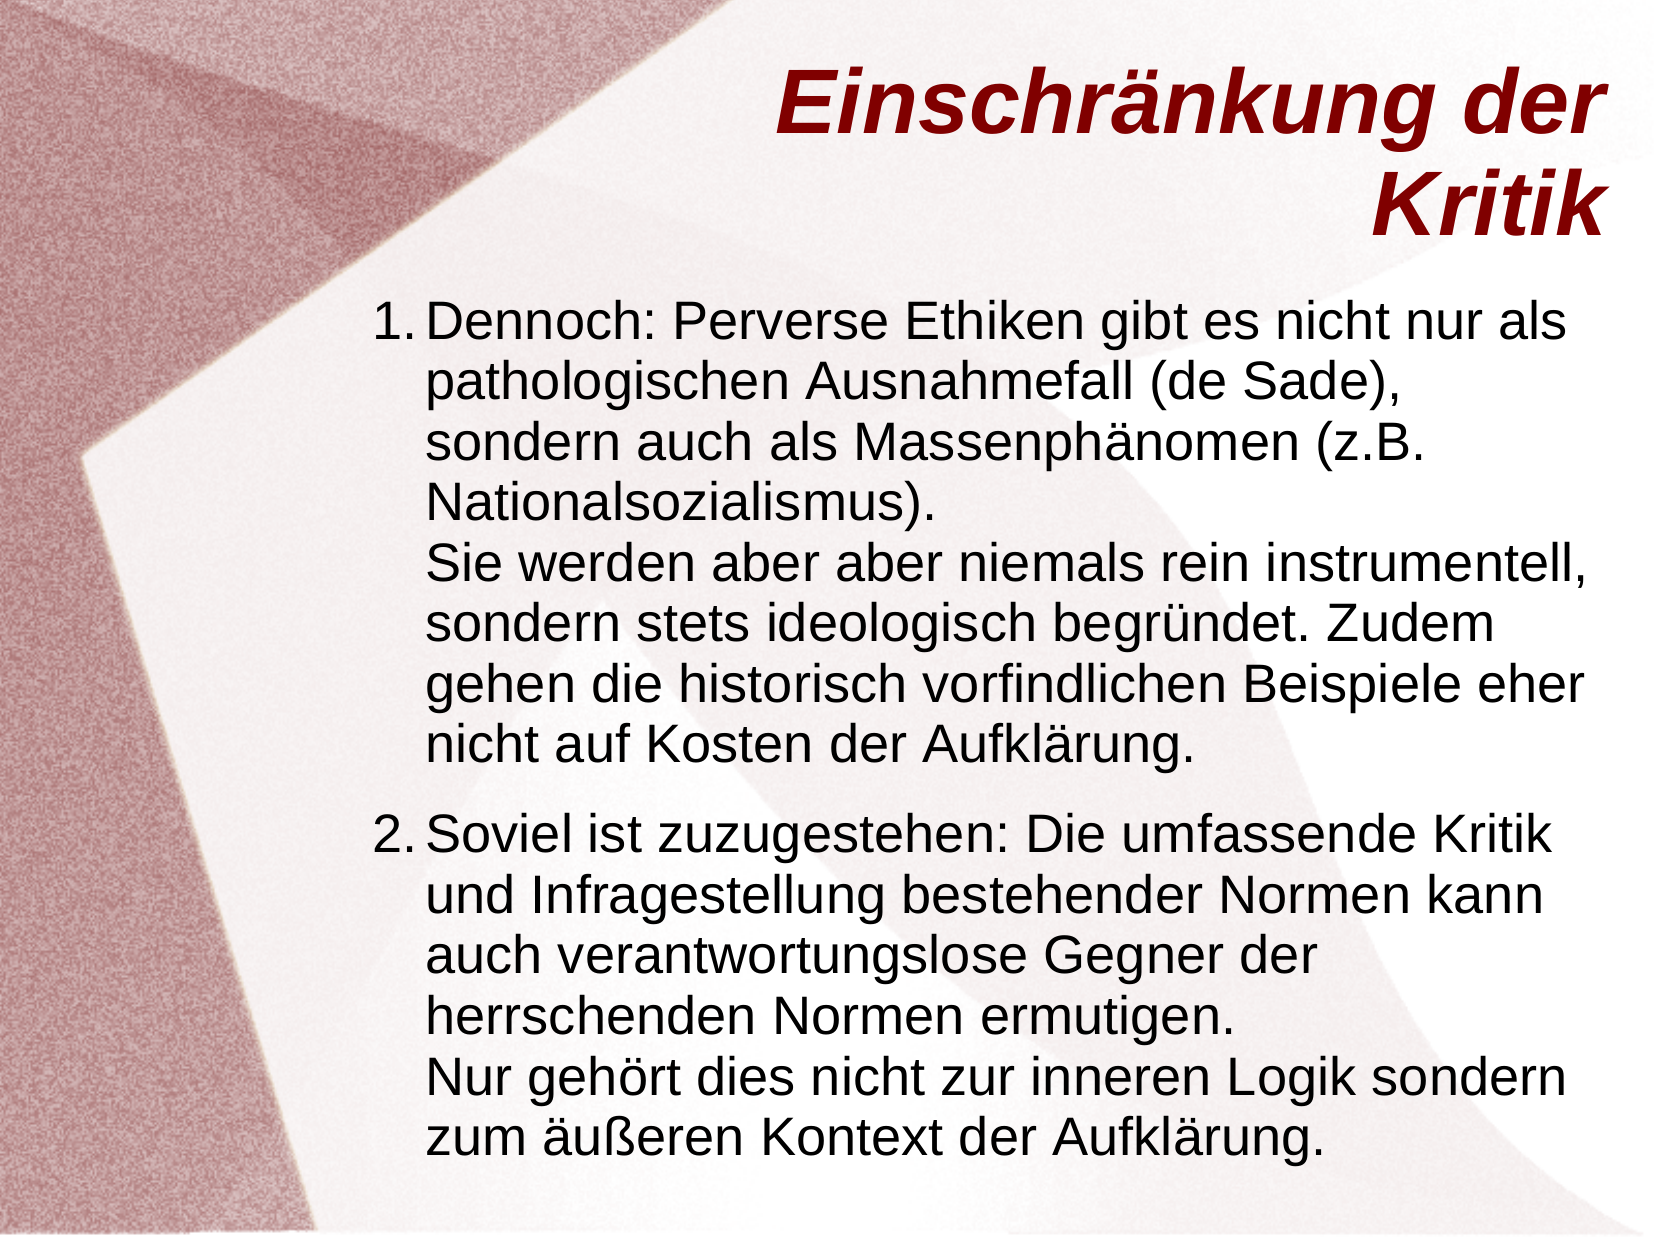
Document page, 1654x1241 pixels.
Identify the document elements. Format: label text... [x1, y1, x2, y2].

picture [0, 0, 1654, 1241]
list Dennoch: Perverse Ethiken gibt es nicht nur als pathologischen Ausnahmefall (de Sade), sondern auch als Massenphänomen (z.B. Nationalsozialismus). Sie werden aber aber niemals rein instrumentell, sondern stets ideologisch begründet. Zudem gehen die historisch vorfindlichen Beispiele eher nicht auf Kosten der Aufklärung. Soviel ist zuzugestehen: Die umfassende Kritik und Infragestellung bestehender Normen kann auch verantwortungslose Gegner der herrschenden Normen ermutigen. Nur gehört dies nicht zur inneren Logik sondern zum äußeren Kontext der Aufklärung. [354, 290, 1601, 1168]
title Einschränkung der Kritik [596, 50, 1607, 256]
